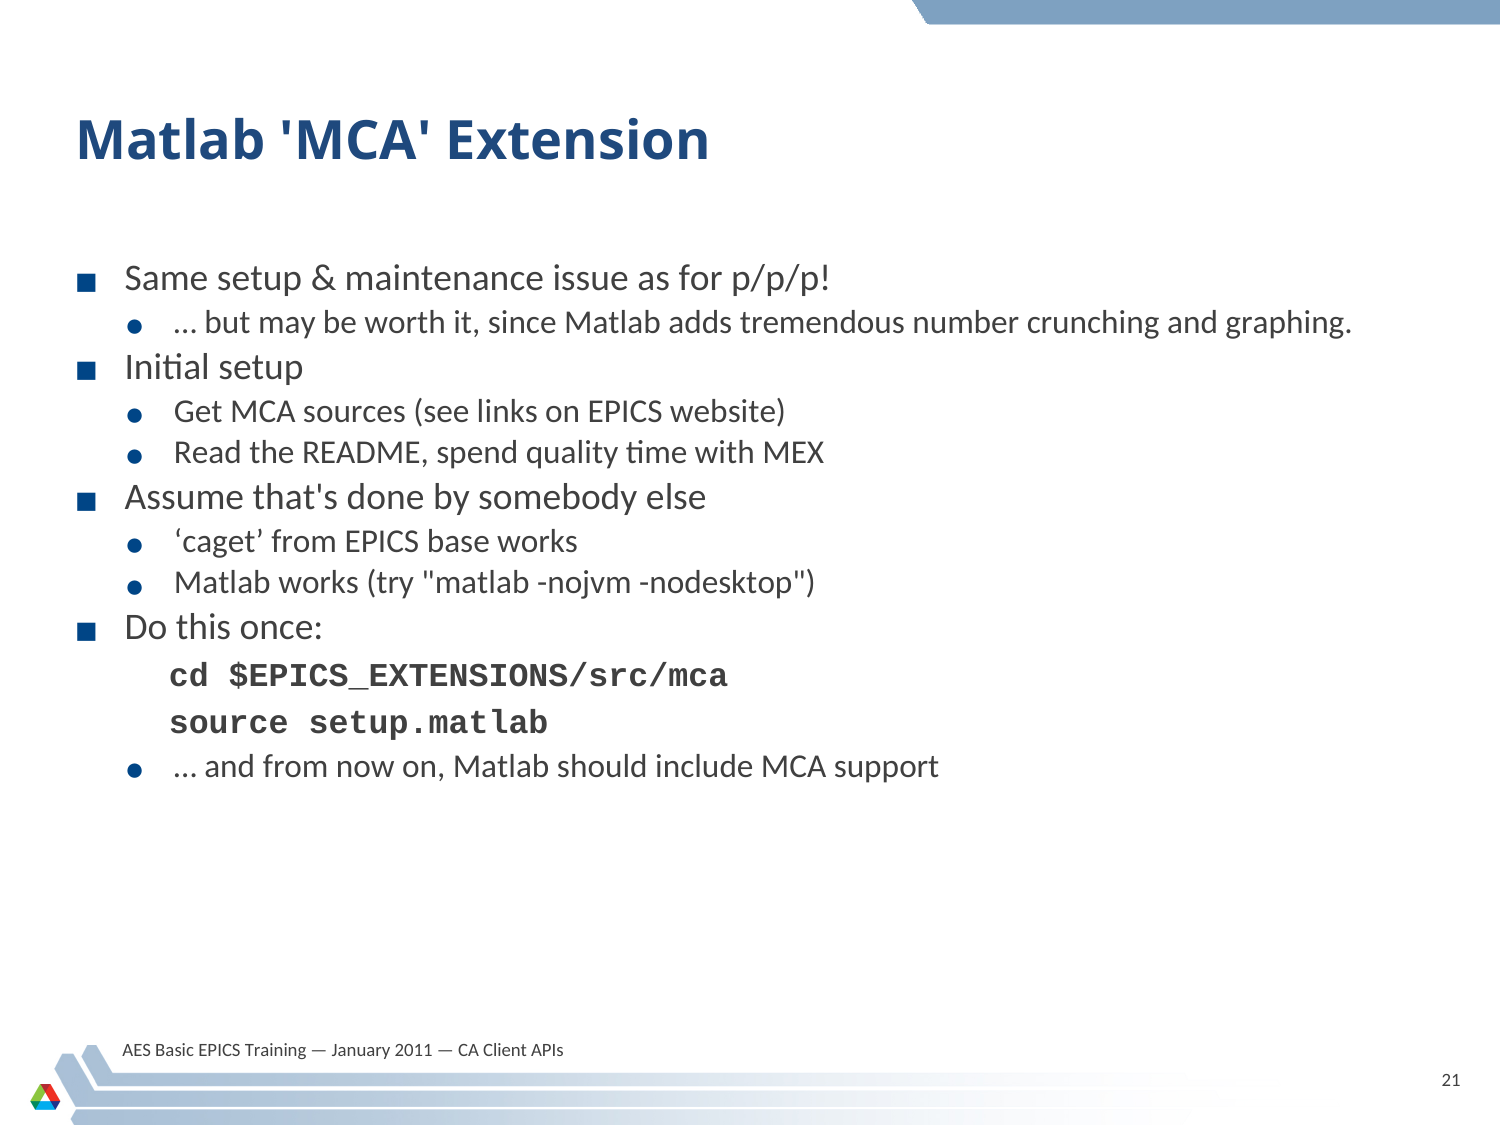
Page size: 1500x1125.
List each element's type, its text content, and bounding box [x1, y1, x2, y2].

list Same setup & maintenance issue as for p/p/p! … but may be worth it, since Matlab adds tremendous number crunching and graphing. Initial setup Get MCA sources (see links on EPICS website) Read the README, spend quality time with MEX Assume that's done by somebody else ‘caget’ from EPICS base works Matlab works (try "matlab -nojvm -nodesktop") Do this once: cd $EPICS_EXTENSIONS/src/mca source setup.matlab … and from now on, Matlab should include MCA support [75, 262, 1426, 991]
picture [0, 1037, 1500, 1125]
picture [0, 0, 1500, 26]
title Matlab 'MCA' Extension [75, 107, 1426, 171]
